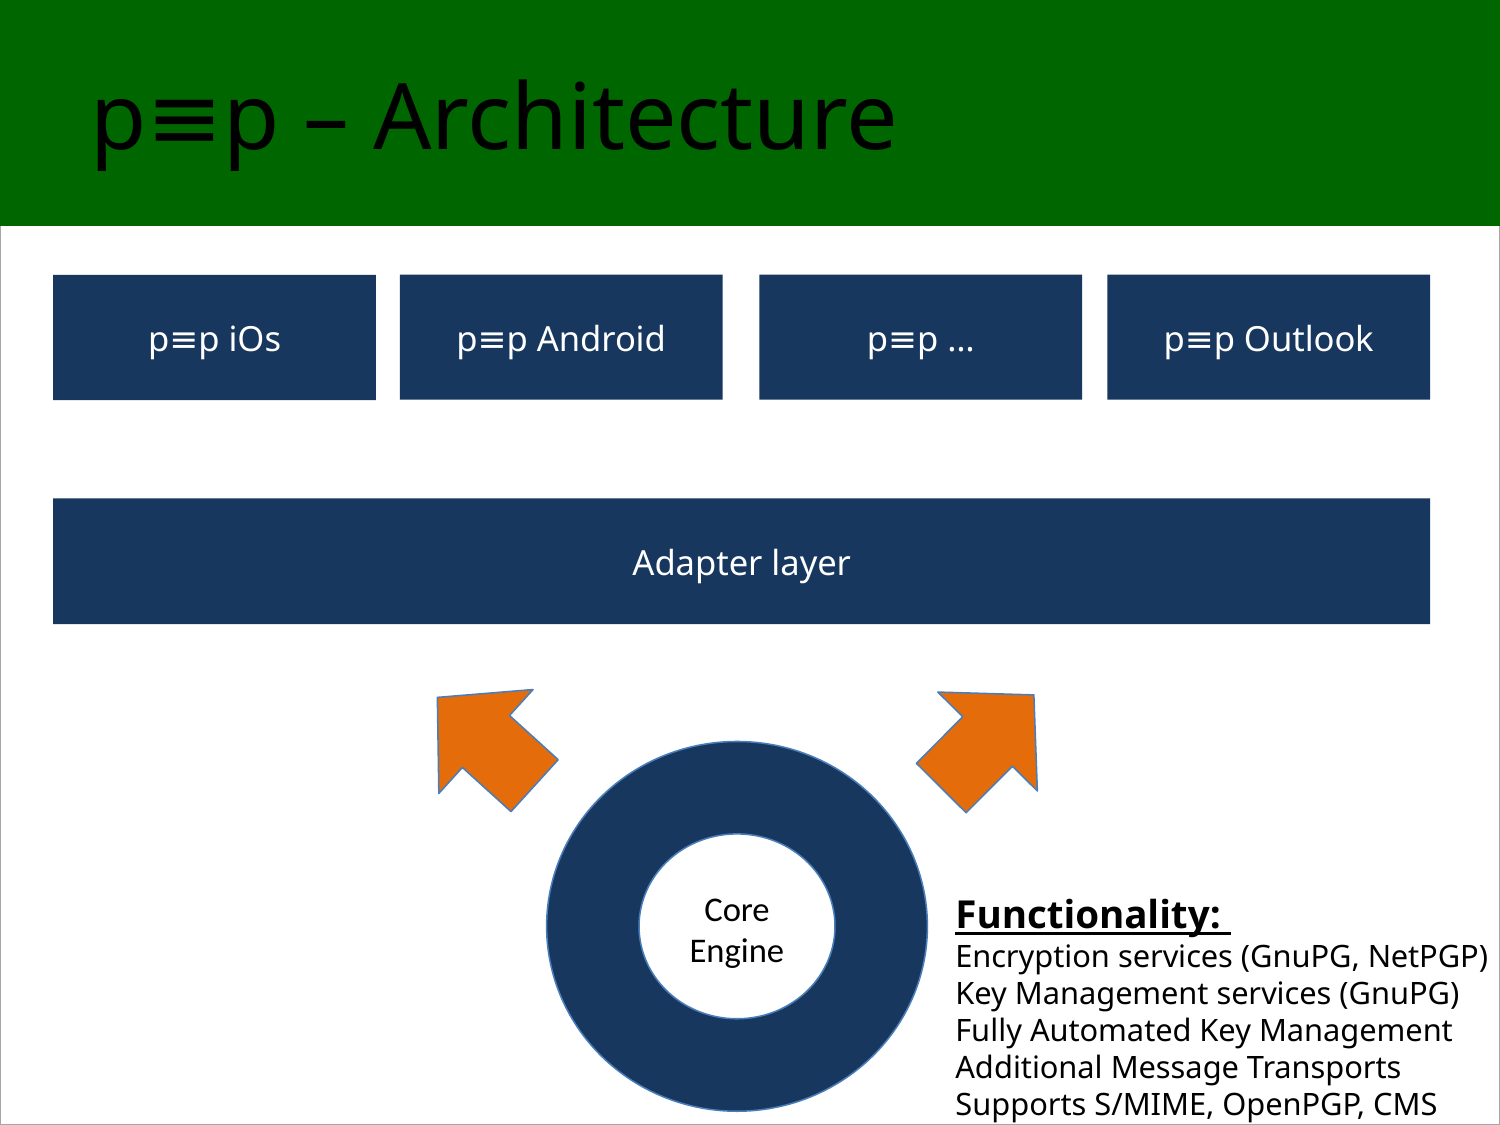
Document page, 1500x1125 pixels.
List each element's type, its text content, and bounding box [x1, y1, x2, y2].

text_box [546, 741, 928, 1112]
text_box p≡p Outlook [1107, 274, 1431, 400]
text_box Core Engine [674, 879, 800, 978]
text_box p≡p iOs [53, 274, 376, 401]
text_box p≡p … [759, 274, 1083, 400]
text_box [916, 692, 1038, 813]
title p≡p – Architecture [0, 0, 1500, 225]
text_box Functionality: Encryption services (GnuPG, NetPGP) Key Management services (GnuPG) Fully Automated Key Management Additional Message Transports Supports S/MIME, OpenPGP, CMS [940, 883, 1500, 1125]
text_box [437, 689, 559, 812]
text_box p≡p Android [399, 274, 723, 400]
text_box Adapter layer [53, 498, 1431, 625]
